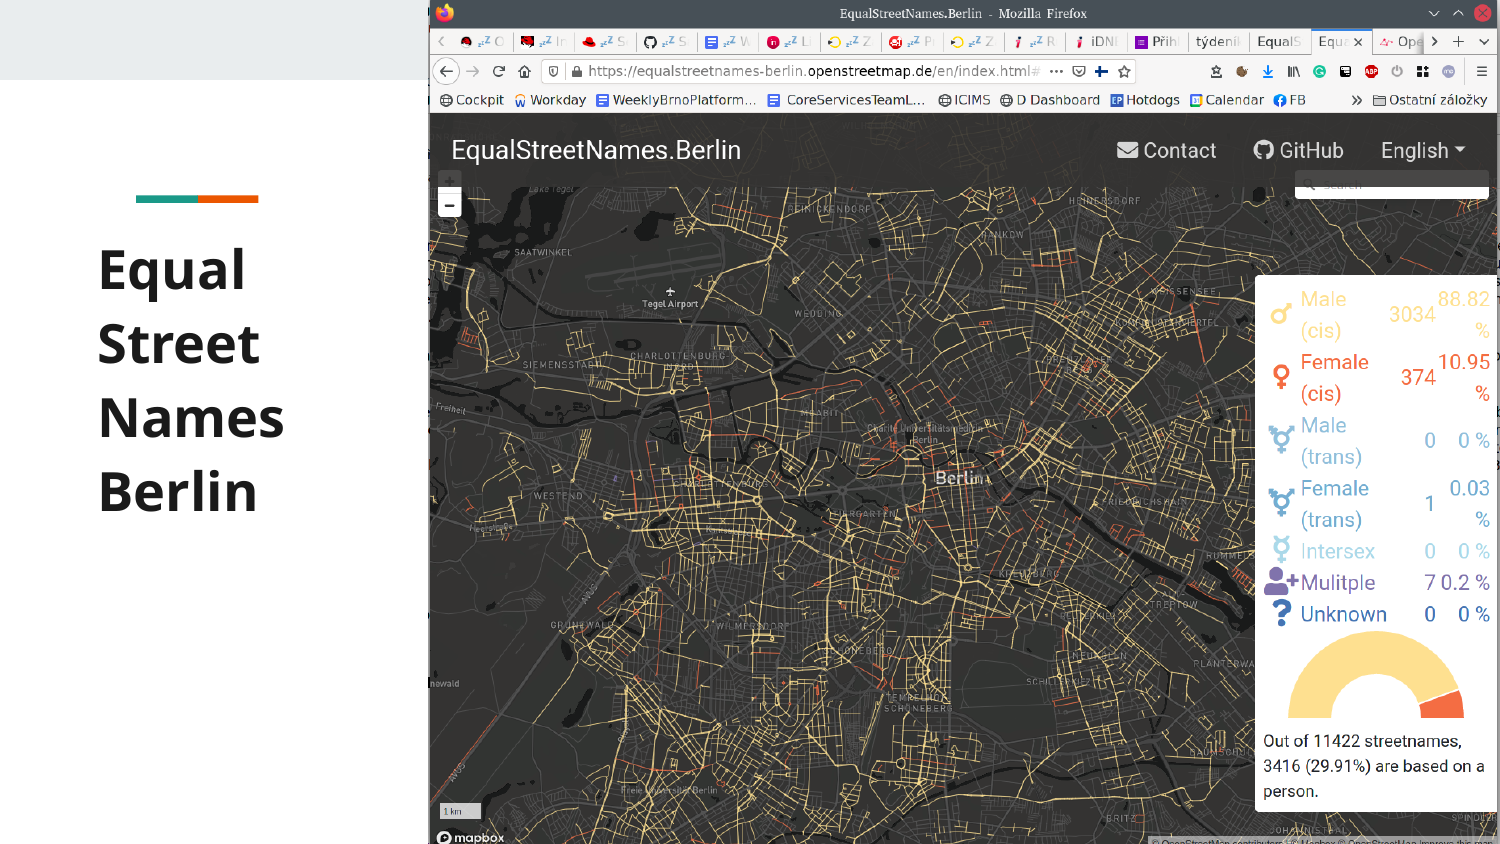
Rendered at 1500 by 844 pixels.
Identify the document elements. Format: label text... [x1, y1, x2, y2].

picture [428, 0, 1500, 844]
title Equal Street Names Berlin [82, 216, 428, 730]
